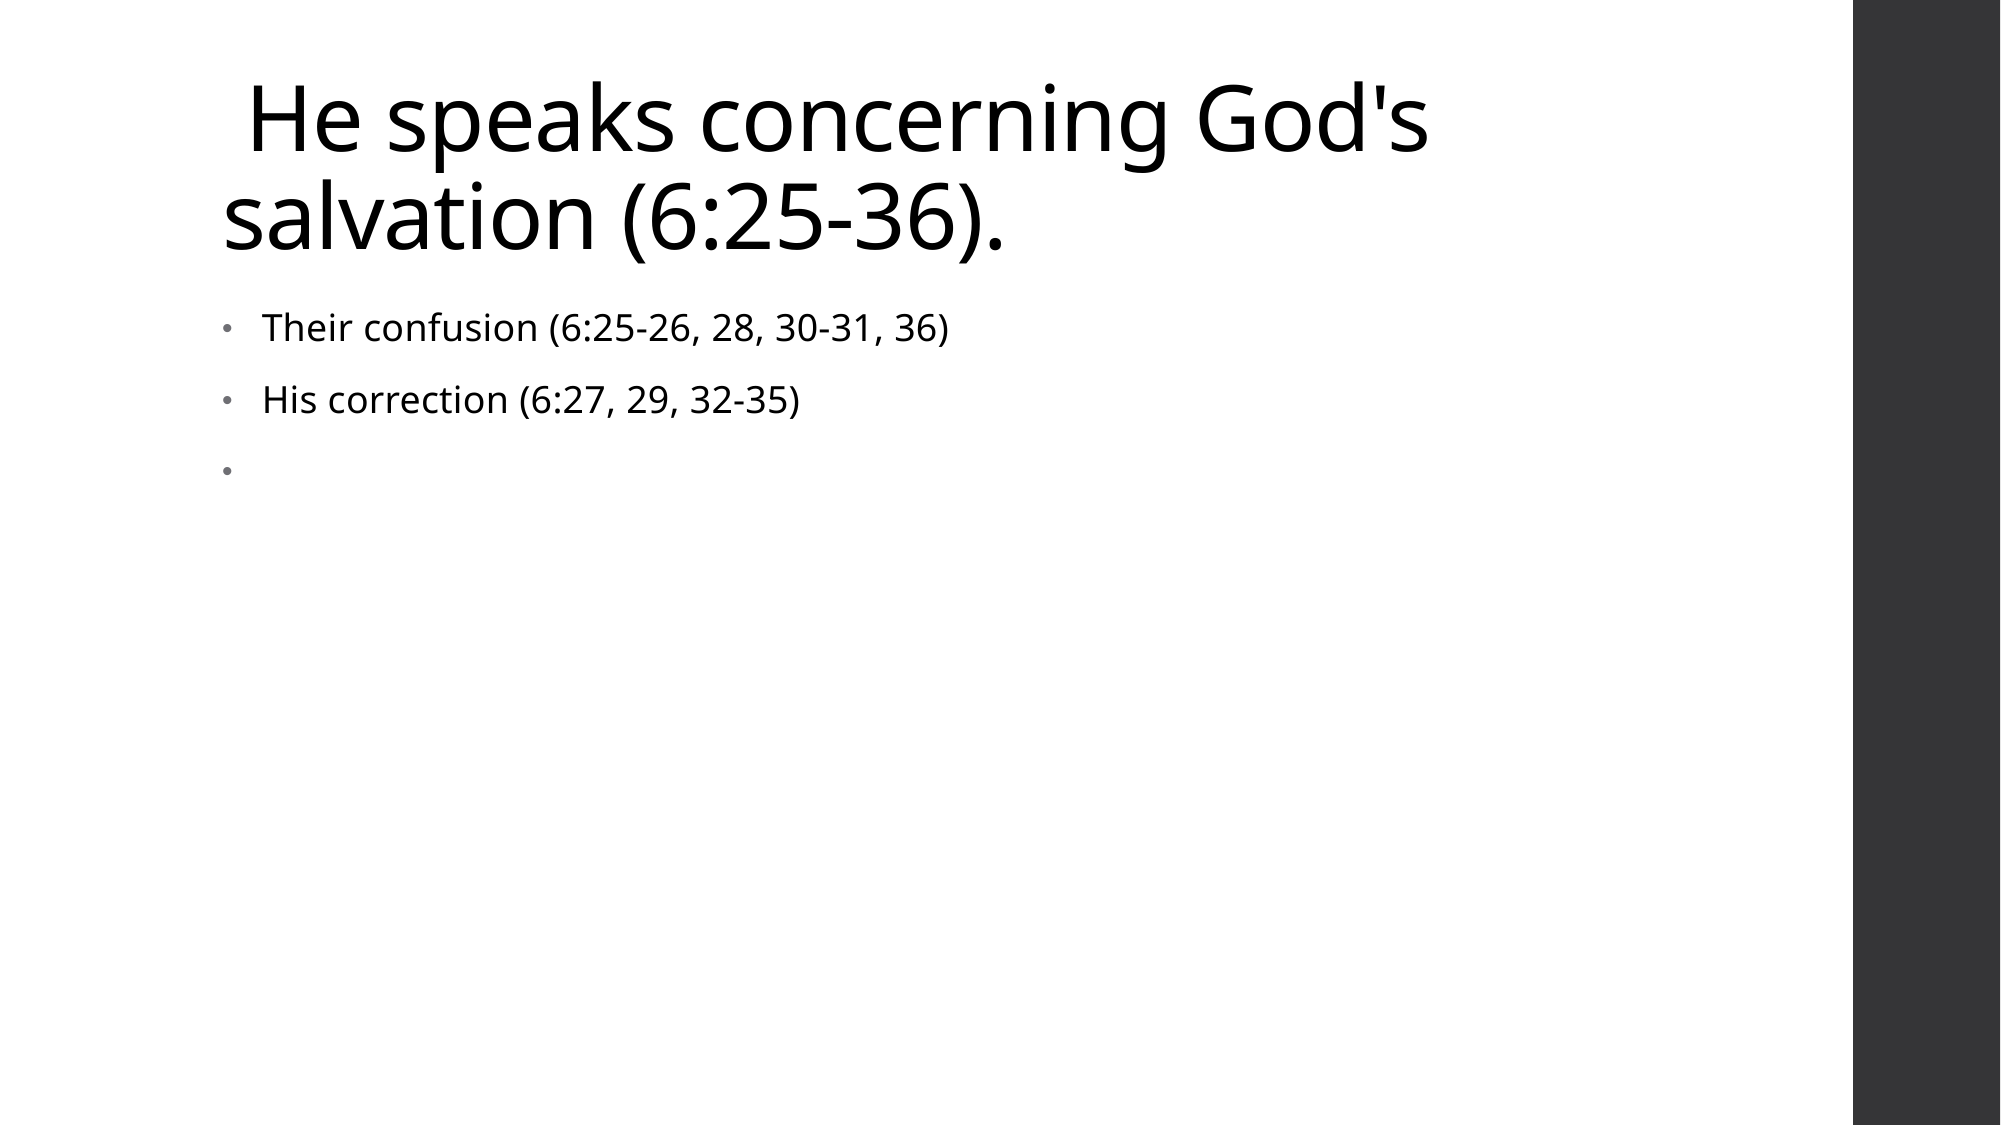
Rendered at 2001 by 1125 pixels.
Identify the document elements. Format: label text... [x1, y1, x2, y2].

list Their confusion (6:25-26, 28, 30-31, 36) His correction (6:27, 29, 32-35) [206, 299, 1617, 1014]
title He speaks concerning God's salvation (6:25-36). [206, 60, 1797, 278]
